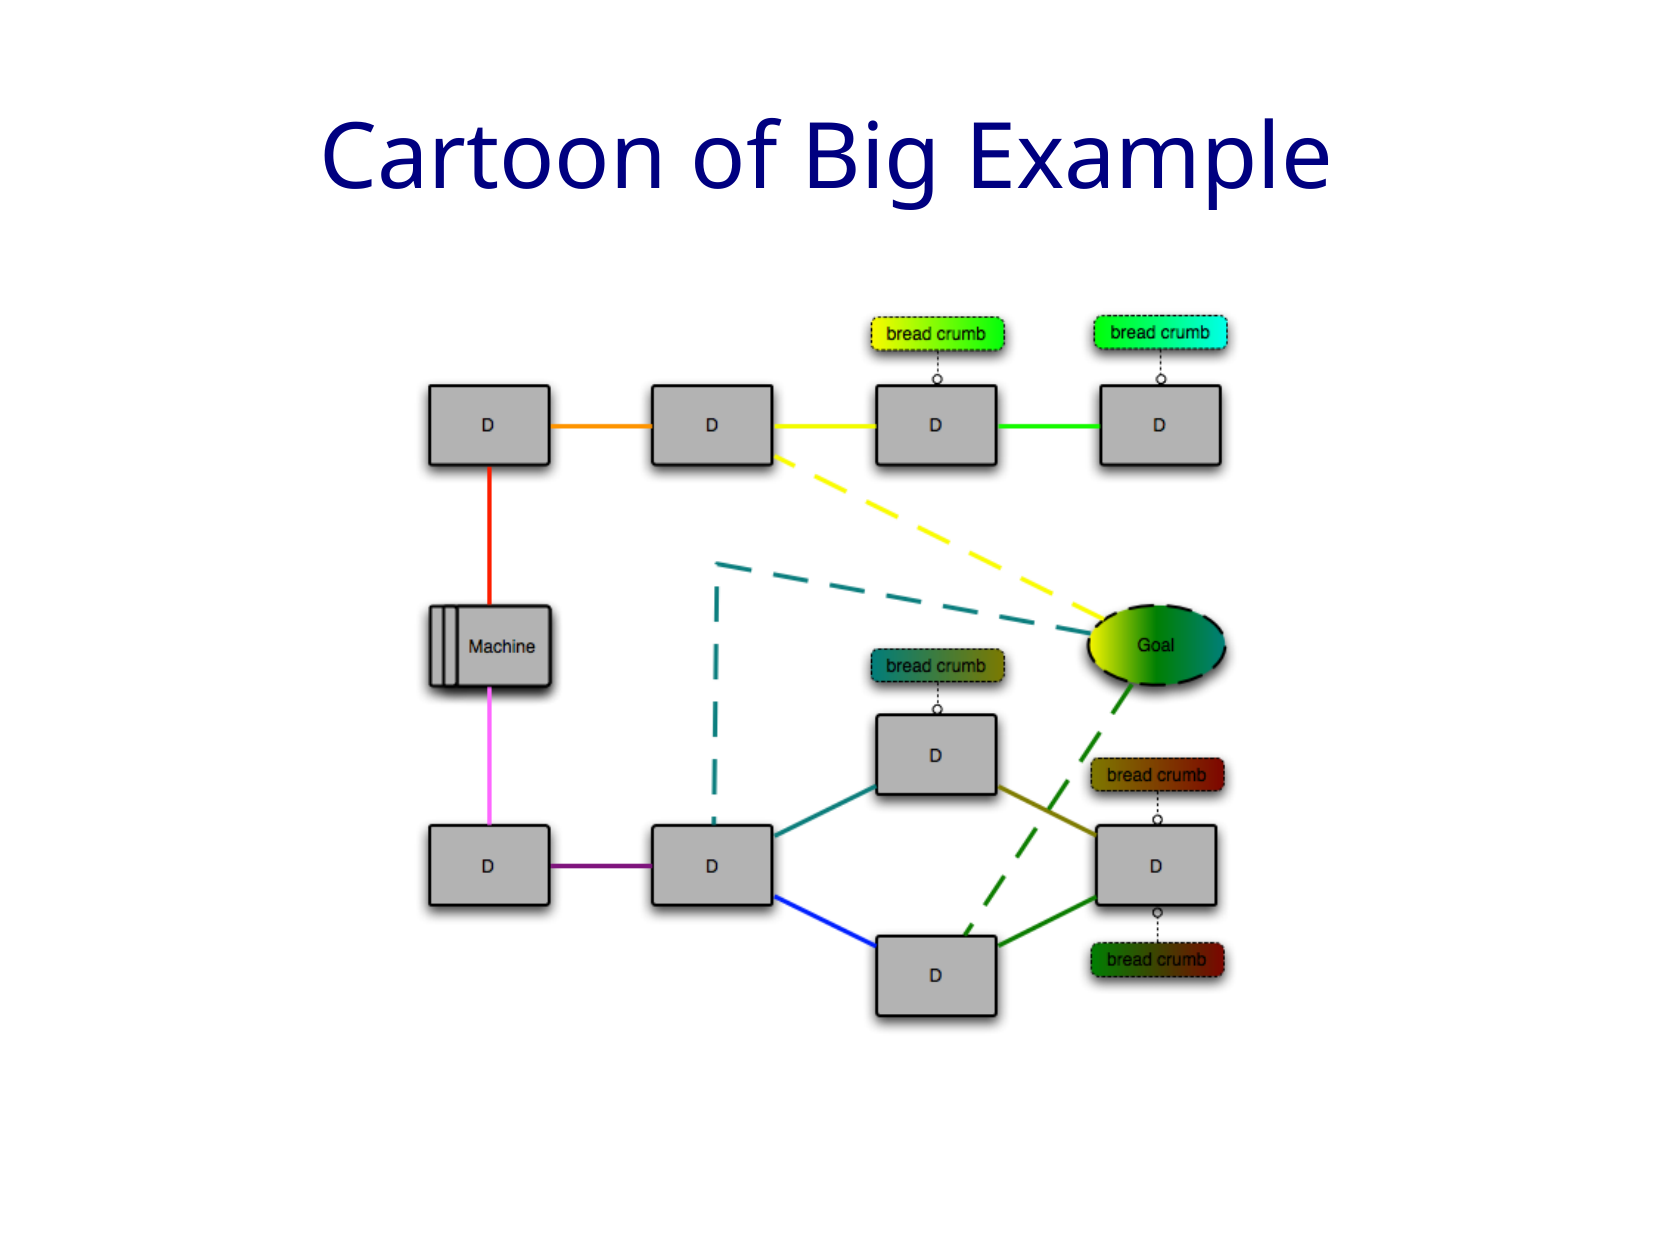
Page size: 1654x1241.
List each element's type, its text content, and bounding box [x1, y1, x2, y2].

title Cartoon of Big Example [82, 49, 1571, 257]
picture [396, 290, 1256, 1109]
